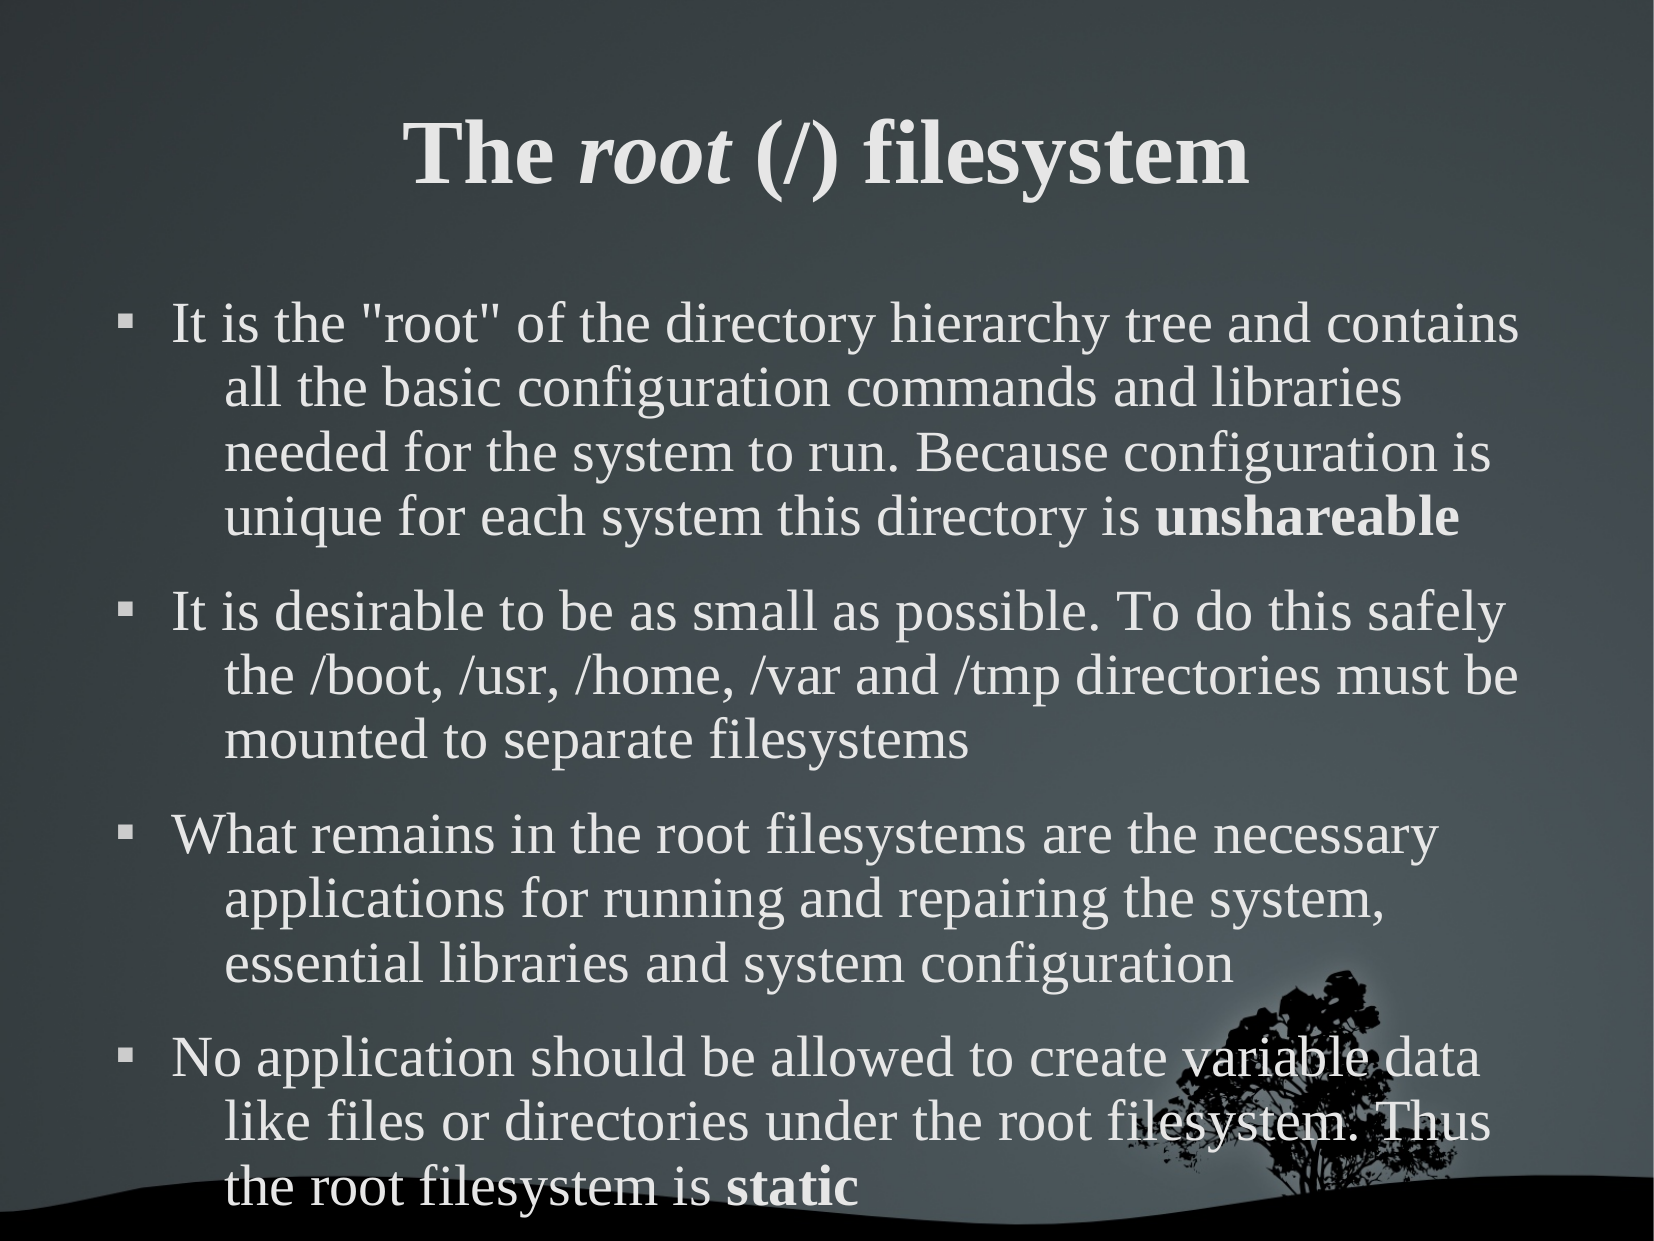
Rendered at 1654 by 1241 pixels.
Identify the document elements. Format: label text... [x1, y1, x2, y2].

title The root (/) filesystem [82, 49, 1571, 257]
picture [0, 0, 1654, 1241]
list It is the "root" of the directory hierarchy tree and contains all the basic configuration commands and libraries needed for the system to run. Because configuration is unique for each system this directory is unshareable It is desirable to be as small as possible. To do this safely the /boot, /usr, /home, /var and /tmp directories must be mounted to separate filesystems What remains in the root filesystems are the necessary applications for running and repairing the system, essential libraries and system configuration No application should be allowed to create variable data like files or directories under the root filesystem. Thus the root filesystem is static [82, 290, 1571, 1165]
